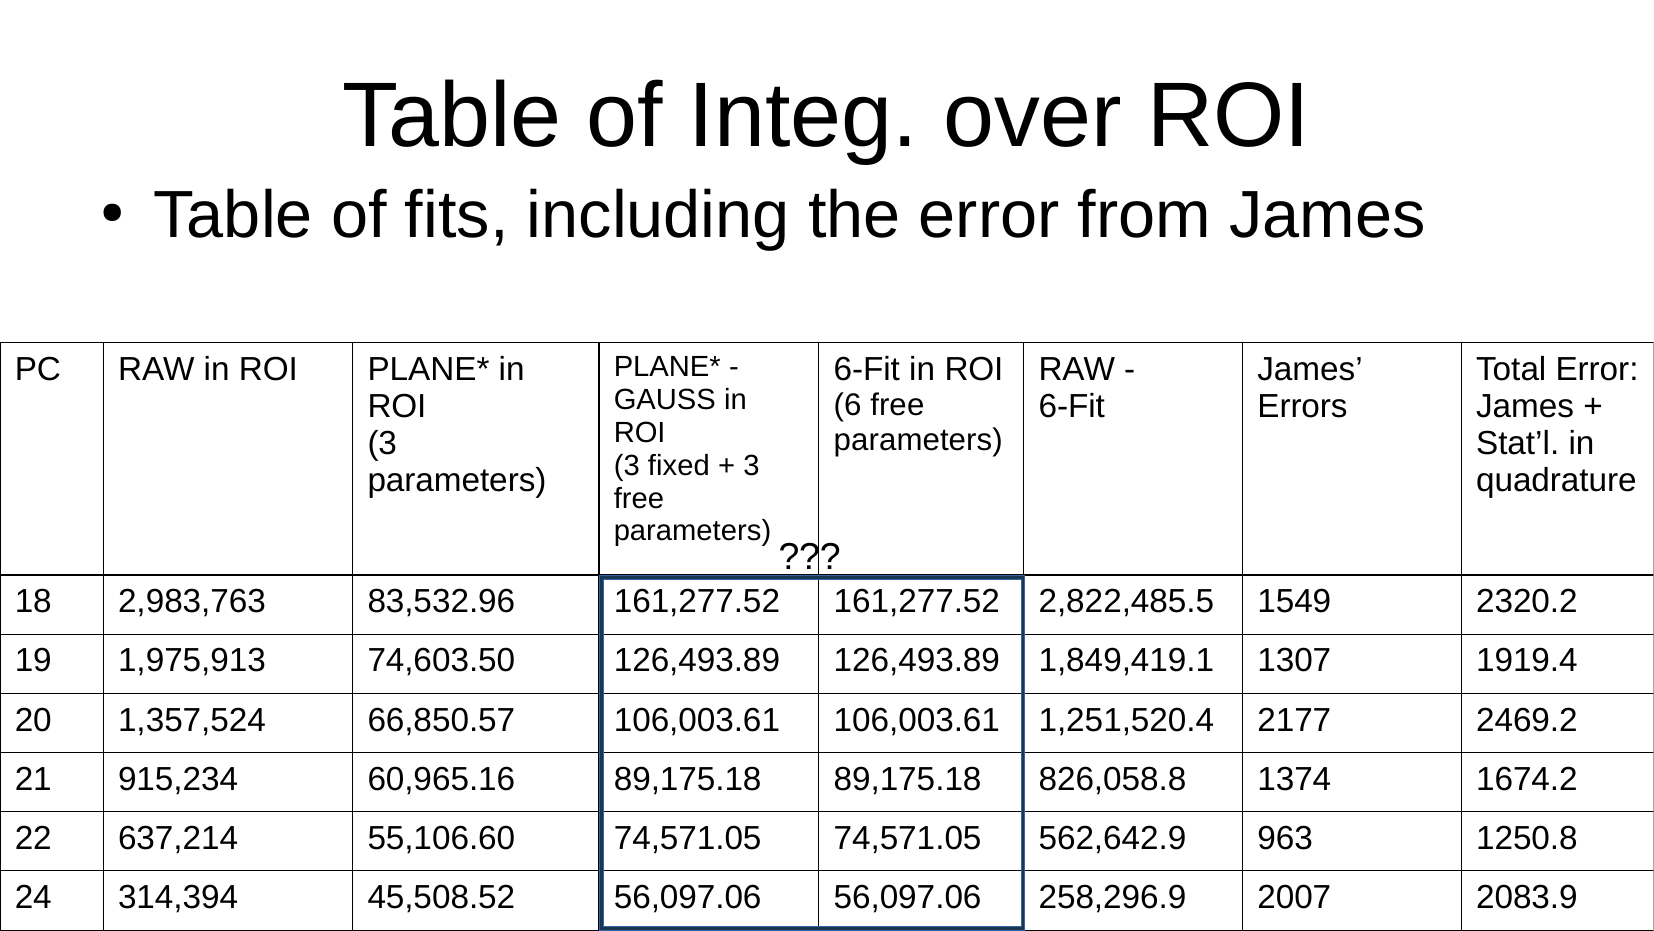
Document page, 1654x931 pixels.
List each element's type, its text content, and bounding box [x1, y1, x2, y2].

table_cell 19 [1, 635, 103, 693]
table_cell 1,849,419.1 [1025, 635, 1242, 693]
table_header RAW in ROI [104, 343, 352, 574]
table_cell 1,357,524 [104, 694, 352, 752]
table_cell 24 [1, 871, 103, 930]
table_cell 60,965.16 [353, 753, 598, 811]
table_cell 1374 [1243, 753, 1461, 811]
table_cell 1674.2 [1462, 753, 1653, 811]
table_header RAW - 6-Fit [1024, 343, 1242, 574]
table_cell 74,603.50 [353, 635, 598, 693]
table_cell 106,003.61 [604, 694, 818, 752]
table_cell 2007 [1243, 871, 1461, 930]
table_header PLANE* - GAUSS in ROI (3 fixed + 3 free parameters) [600, 343, 818, 574]
table_cell 66,850.57 [353, 694, 598, 752]
table_cell 56,097.06 [819, 871, 1021, 926]
table_header James’ Errors [1243, 343, 1461, 574]
table_cell 1,975,913 [104, 635, 352, 693]
table_cell 1307 [1243, 635, 1461, 693]
table_cell 45,508.52 [353, 871, 598, 930]
table_cell 2469.2 [1462, 694, 1653, 752]
table_cell 55,106.60 [353, 812, 598, 870]
table_cell 2,983,763 [104, 576, 352, 634]
table_cell 161,277.52 [604, 580, 818, 634]
list Table of fits, including the error from James [82, 177, 1571, 257]
table_cell 22 [1, 812, 103, 870]
table_cell 826,058.8 [1025, 753, 1242, 811]
table_cell 1,251,520.4 [1025, 694, 1242, 752]
table_cell 18 [1, 576, 103, 634]
table_cell 314,394 [104, 871, 352, 930]
table_cell 126,493.89 [604, 635, 818, 693]
table_cell 637,214 [104, 812, 352, 870]
table_cell 963 [1243, 812, 1461, 870]
table_cell 258,296.9 [1025, 871, 1242, 930]
table_header Total Error: James + Stat’l. in quadrature [1462, 343, 1653, 574]
table_cell 915,234 [104, 753, 352, 811]
table_header 6-Fit in ROI (6 free parameters) [819, 343, 1023, 574]
table_cell 1250.8 [1462, 812, 1653, 870]
table_cell 161,277.52 [819, 580, 1021, 634]
table_cell 56,097.06 [604, 871, 818, 926]
table_header PC [1, 343, 103, 574]
table_cell 2320.2 [1462, 576, 1653, 634]
table_cell 1549 [1243, 576, 1461, 634]
table_cell 562,642.9 [1025, 812, 1242, 870]
table_cell 20 [1, 694, 103, 752]
table_header PLANE* in ROI (3 parameters) [353, 343, 598, 574]
table_cell 21 [1, 753, 103, 811]
table_cell 89,175.18 [819, 753, 1021, 811]
table_cell 2,822,485.5 [1025, 576, 1242, 634]
table_cell 74,571.05 [604, 812, 818, 870]
table_cell 83,532.96 [353, 576, 598, 634]
table_cell 2177 [1243, 694, 1461, 752]
table_cell 74,571.05 [819, 812, 1021, 870]
title Table of Integ. over ROI [82, 37, 1571, 177]
table_cell 126,493.89 [819, 635, 1021, 693]
table_cell 106,003.61 [819, 694, 1021, 752]
table_cell 1919.4 [1462, 635, 1653, 693]
text_box ??? [763, 528, 857, 586]
table_cell 2083.9 [1462, 871, 1653, 930]
table_cell 89,175.18 [604, 753, 818, 811]
text_box [599, 575, 1025, 931]
